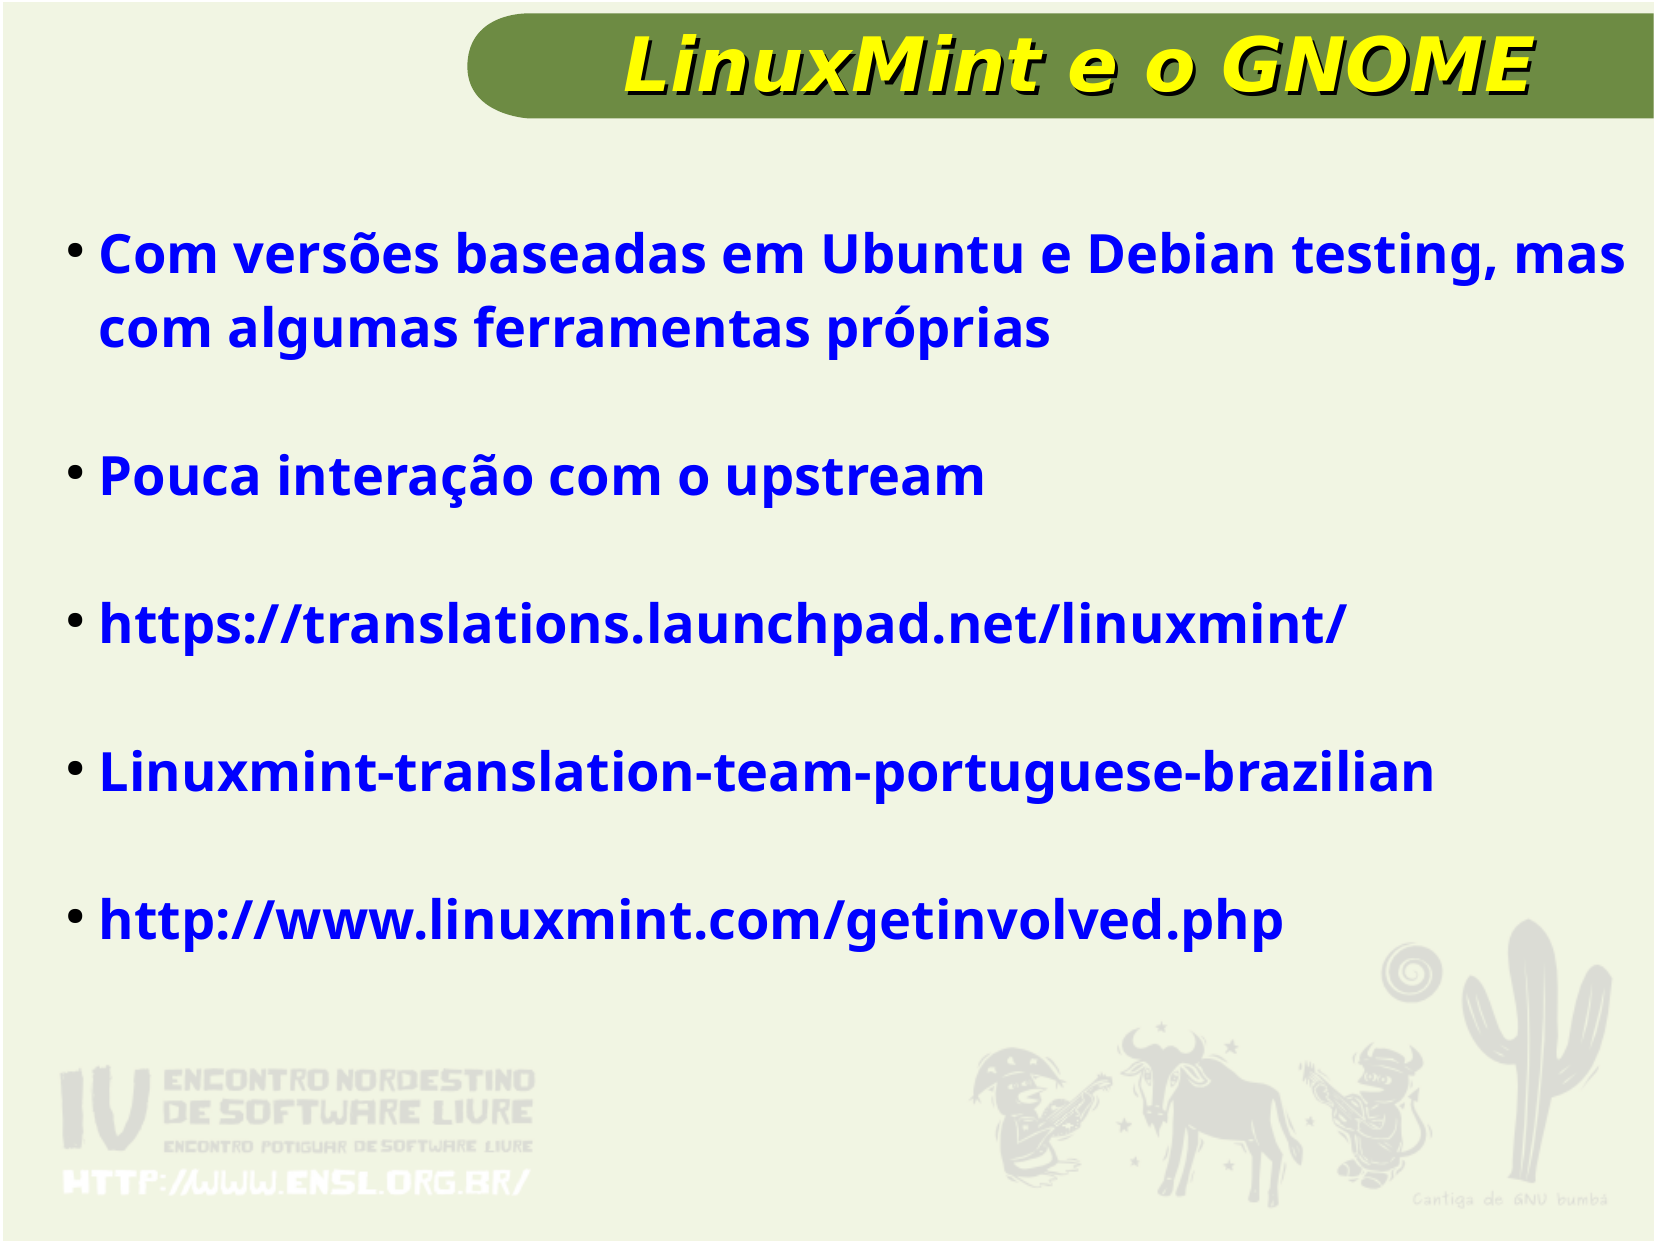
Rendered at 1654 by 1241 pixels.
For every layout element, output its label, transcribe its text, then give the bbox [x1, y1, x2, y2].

text_box Com versões baseadas em Ubuntu e Debian testing, mas com algumas ferramentas próprias Pouca interação com o upstream https://translations.launchpad.net/linuxmint/ Linuxmint-translation-team-portuguese-brazilian http://www.linuxmint.com/getinvolved.php [59, 207, 1634, 876]
title LinuxMint e o GNOME [505, 0, 1654, 131]
text_box [467, 16, 505, 114]
